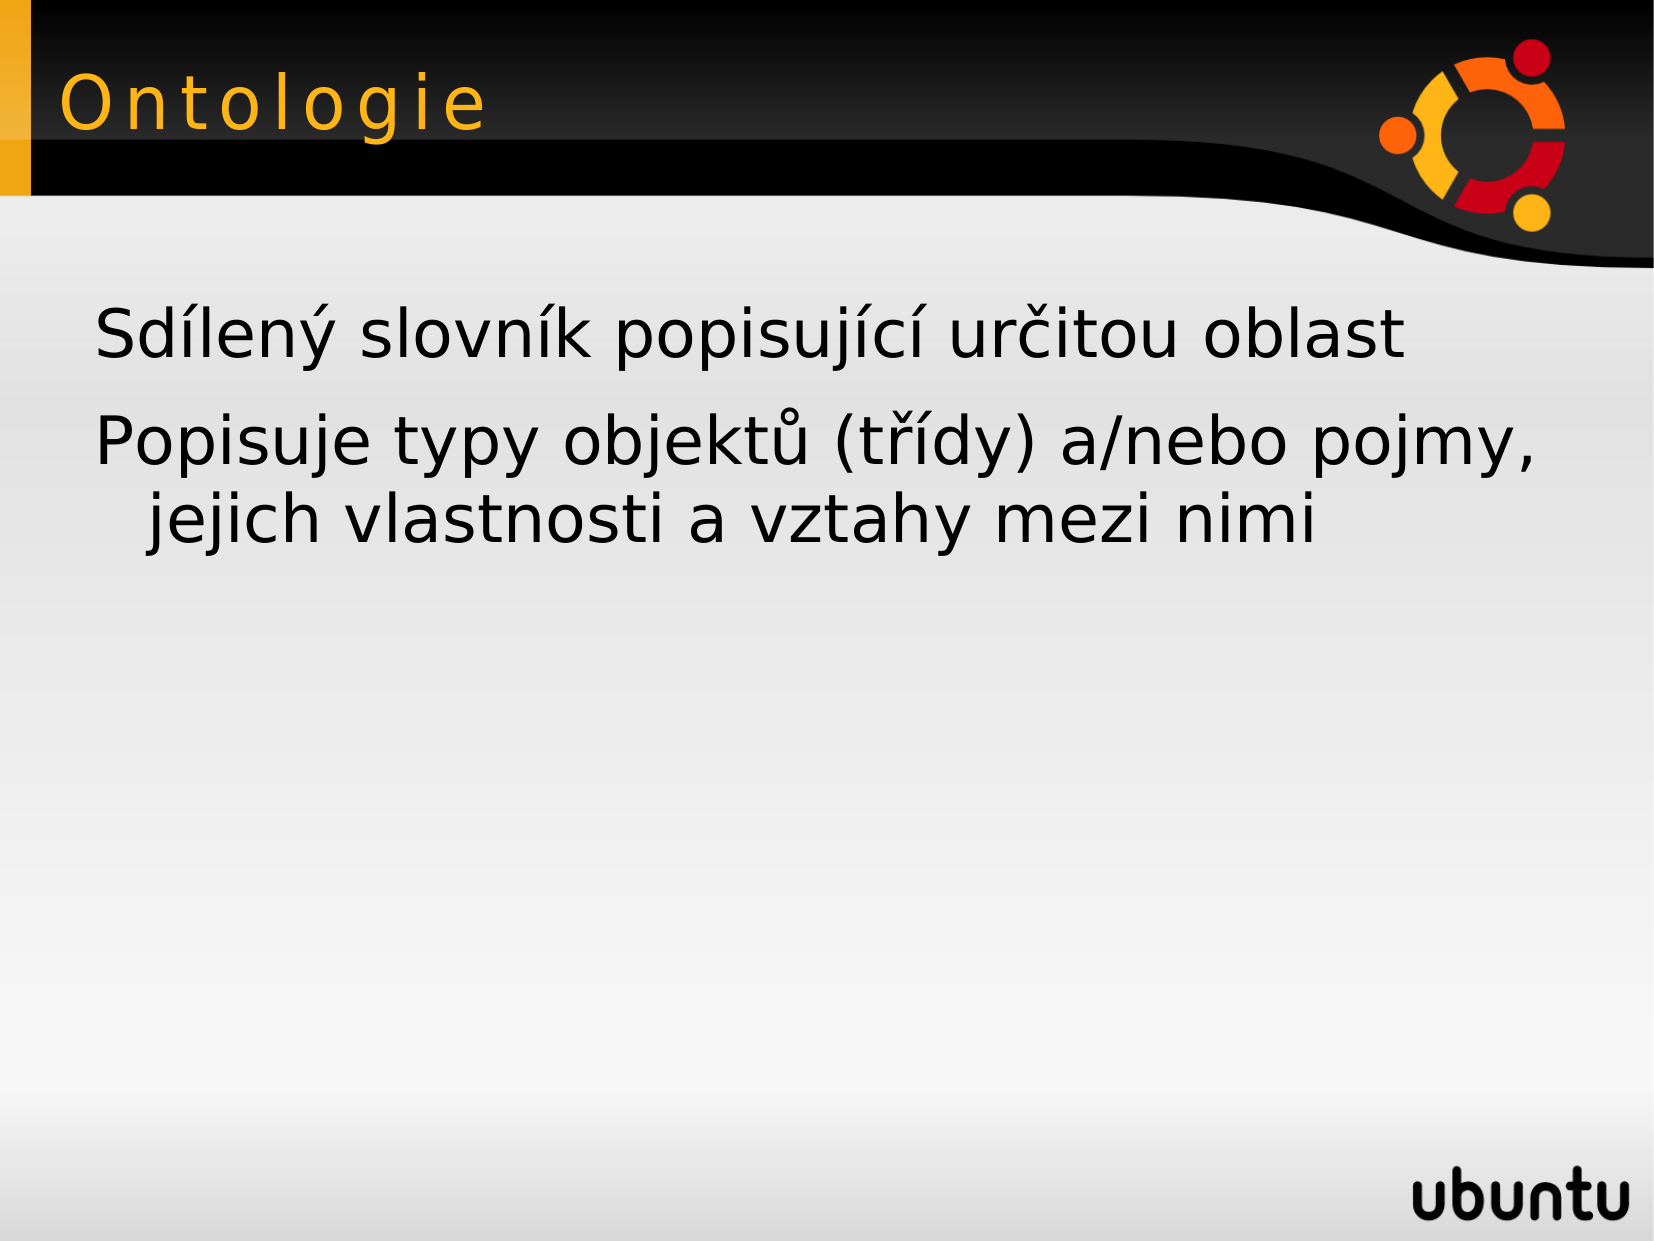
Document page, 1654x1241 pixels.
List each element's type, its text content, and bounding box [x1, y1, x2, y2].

picture [0, 0, 1654, 1241]
list Sdílený slovník popisující určitou oblast Popisuje typy objektů (třídy) a/nebo pojmy, jejich vlastnosti a vztahy mezi nimi [76, 295, 1565, 1114]
title Ontologie [59, 29, 1270, 178]
